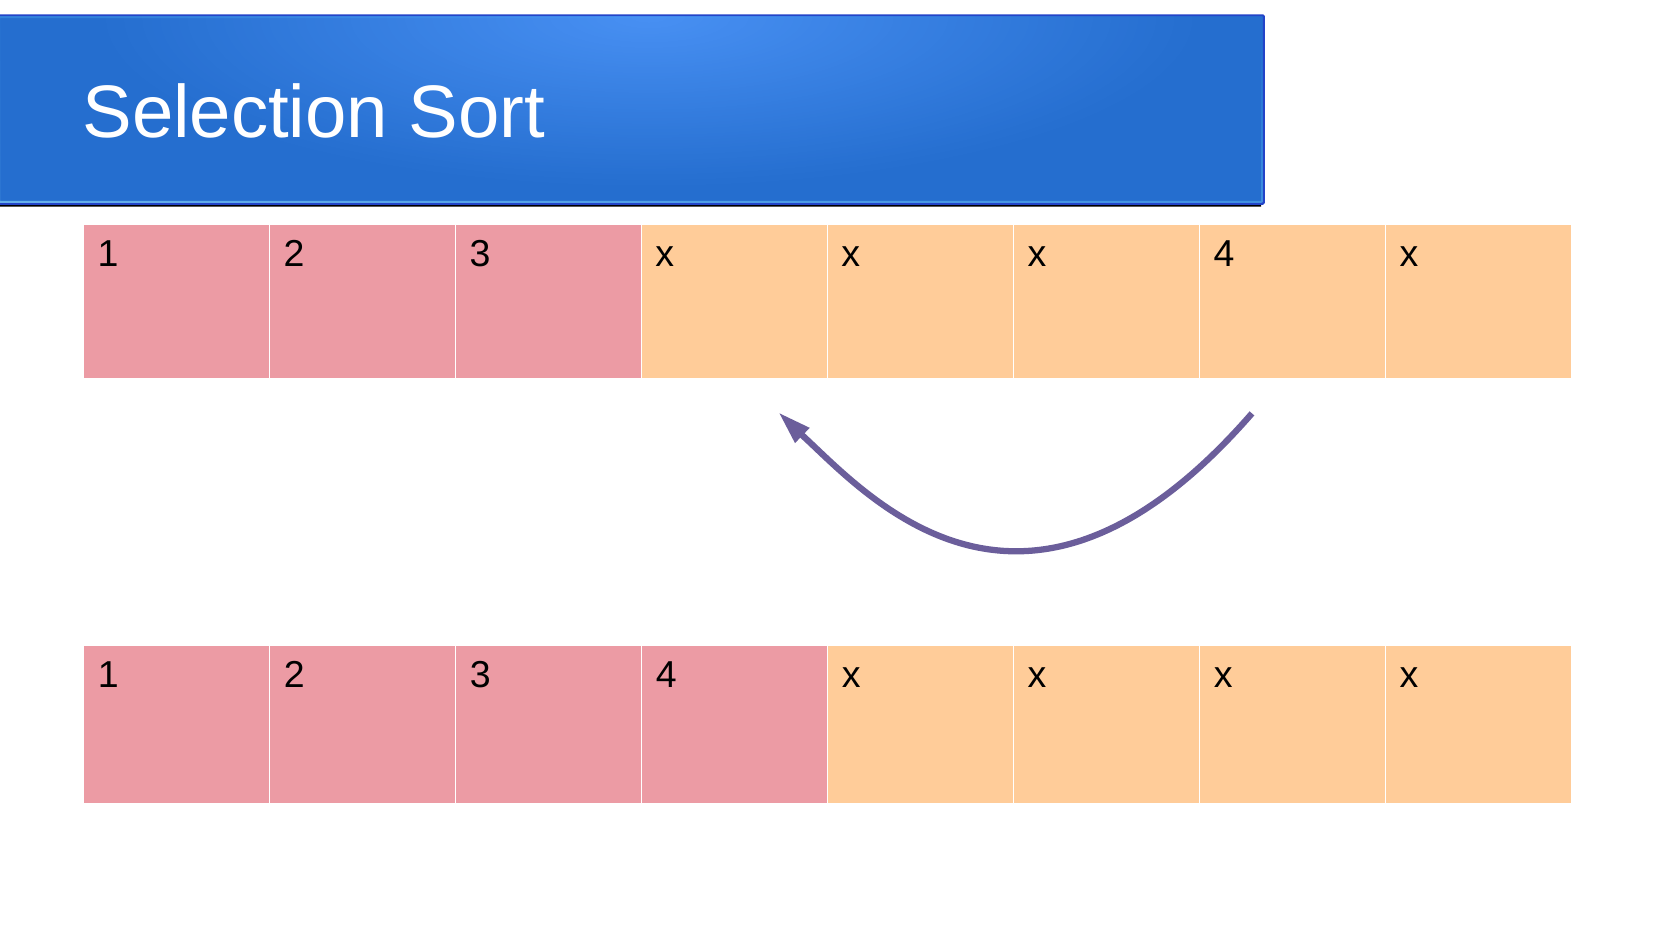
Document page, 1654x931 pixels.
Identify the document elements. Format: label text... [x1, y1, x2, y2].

table_header 1 [84, 225, 269, 378]
table_header 3 [456, 646, 641, 803]
table_header 1 [84, 646, 269, 803]
table_header 2 [270, 646, 455, 803]
table_header x [1014, 225, 1199, 378]
title Selection Sort [82, 35, 1235, 189]
table_header x [828, 646, 1013, 803]
table_header 2 [270, 225, 455, 378]
table_header x [1386, 646, 1571, 803]
table_header x [1014, 646, 1199, 803]
table_header x [828, 225, 1013, 378]
table_header x [1200, 646, 1385, 803]
table_header x [1386, 225, 1571, 378]
table_header x [642, 225, 827, 378]
table_header 3 [456, 225, 641, 378]
table_header 4 [642, 646, 827, 803]
table_header 4 [1200, 225, 1385, 378]
